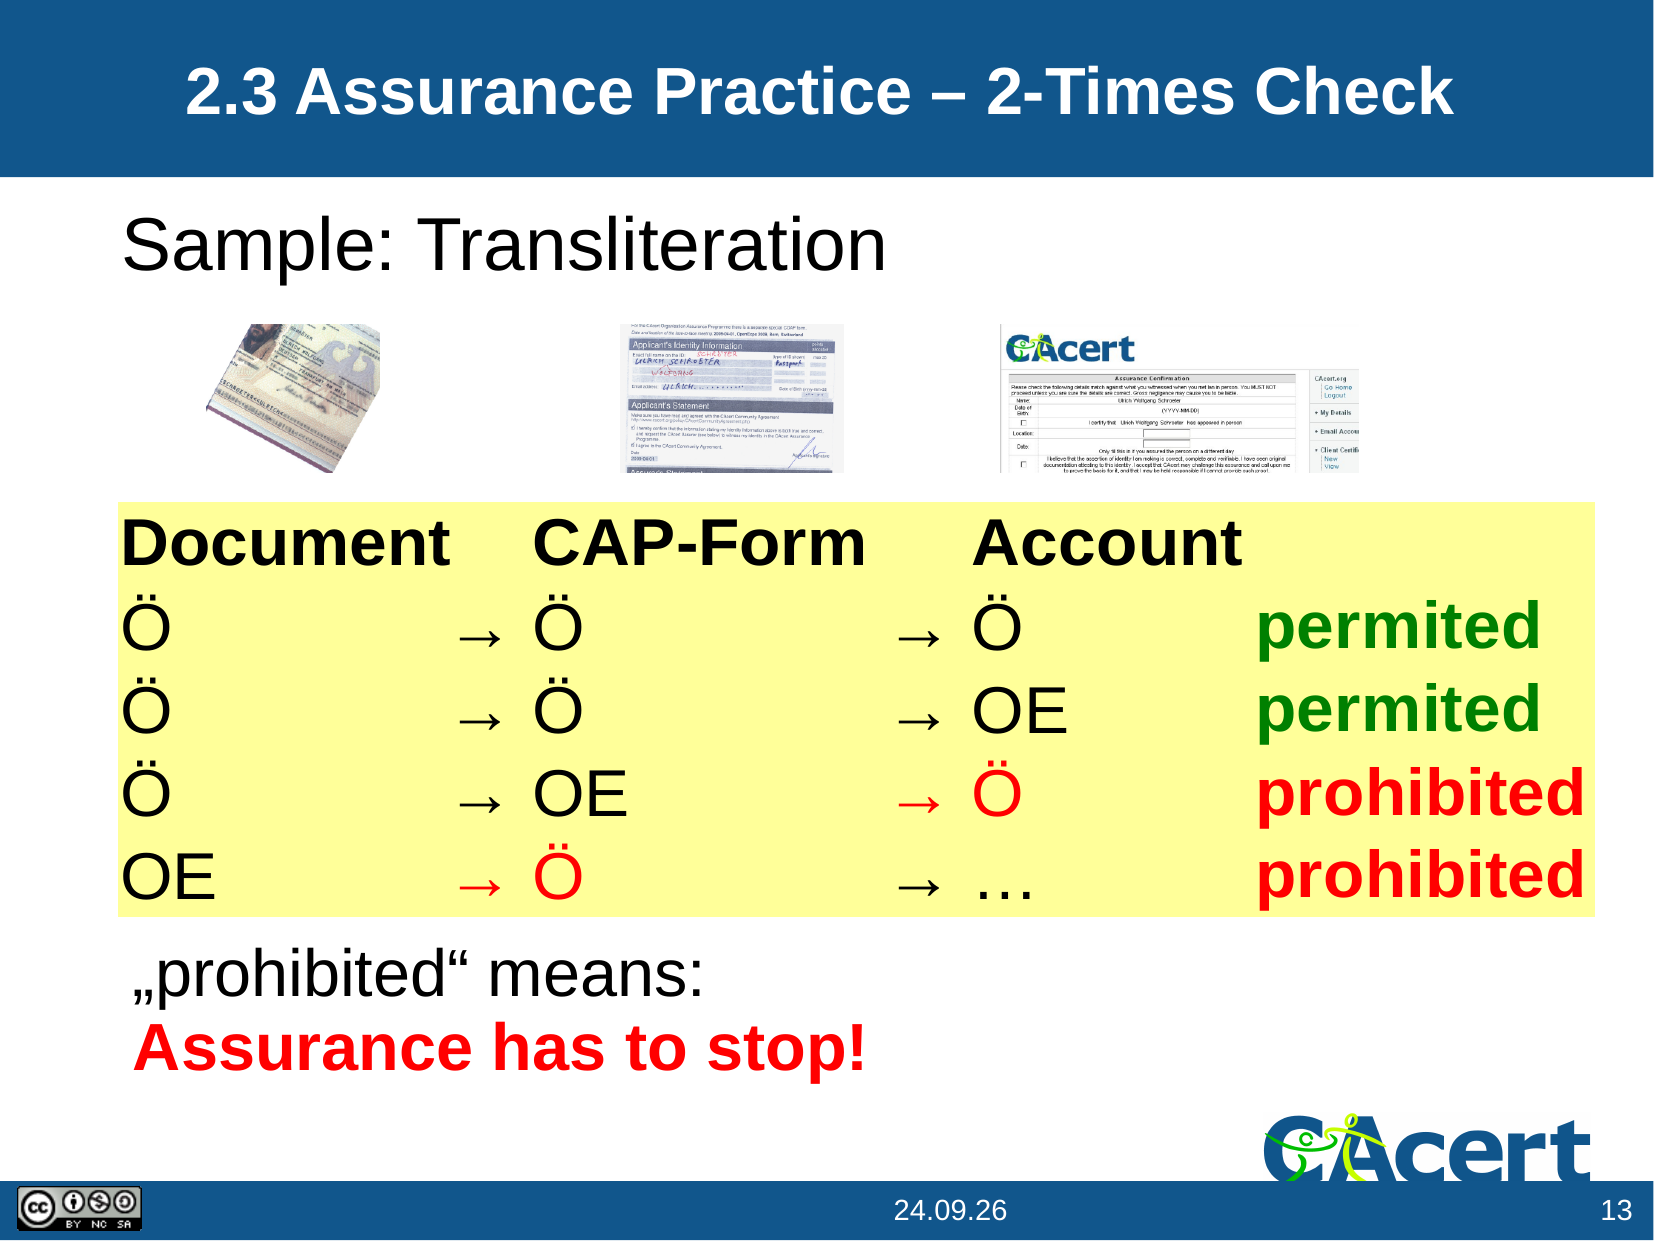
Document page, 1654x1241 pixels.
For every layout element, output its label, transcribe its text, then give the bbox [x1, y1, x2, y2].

text_box „prohibited“ means: Assurance has to stop! [118, 928, 1536, 1093]
chart [118, 501, 1654, 1241]
picture [1000, 324, 1359, 473]
picture [17, 1186, 118, 1231]
picture [620, 324, 844, 473]
title 2.3 Assurance Practice – 2-Times Check [76, 17, 1565, 166]
picture [206, 324, 380, 473]
text_box Sample: Transliteration [106, 194, 1536, 294]
